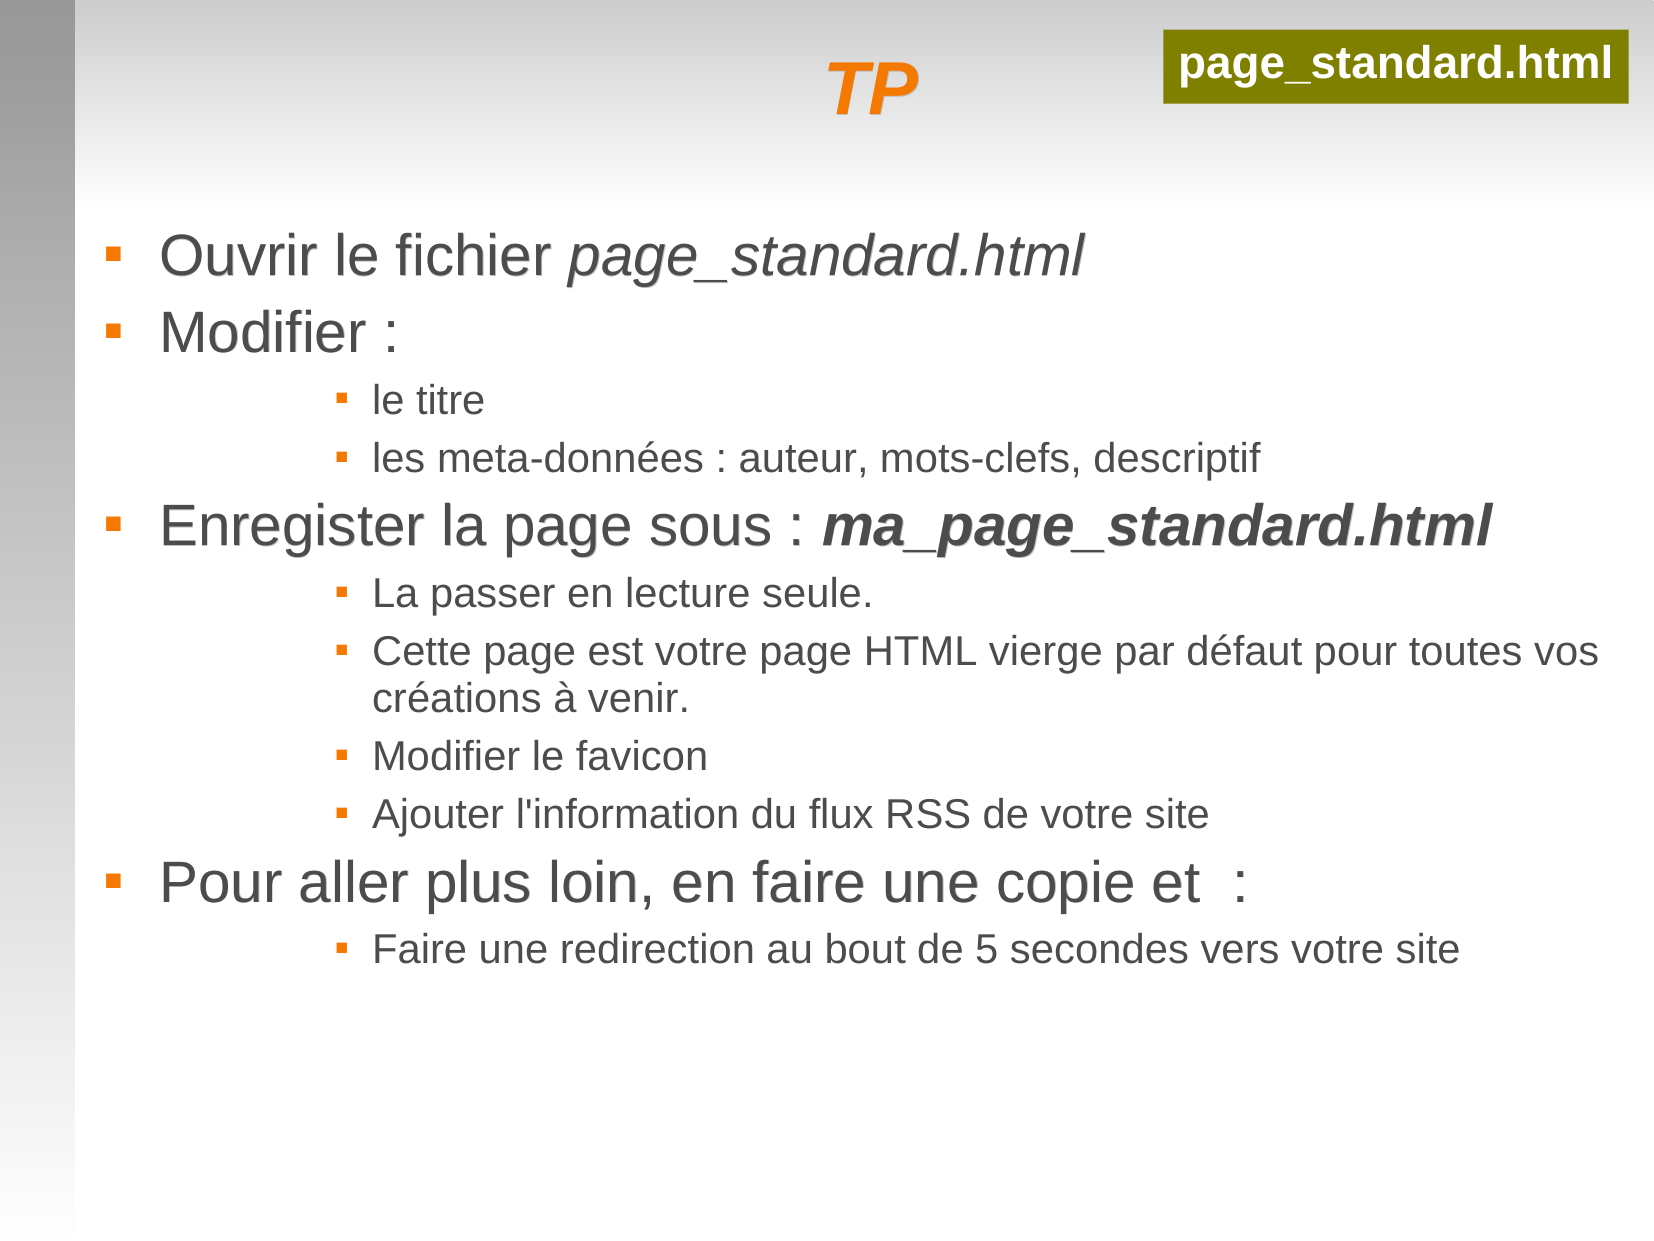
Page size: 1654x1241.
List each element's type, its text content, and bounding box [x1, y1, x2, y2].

text_box page_standard.html [1163, 29, 1629, 104]
title TP [88, 0, 1654, 178]
list Ouvrir le fichier page_standard.html Modifier : le titre les meta-données : auteur, mots-clefs, descriptif Enregister la page sous : ma_page_standard.html La passer en lecture seule. Cette page est votre page HTML vierge par défaut pour toutes vos créations à venir. Modifier le favicon Ajouter l'information du flux RSS de votre site Pour aller plus loin, en faire une copie et : Faire une redirection au bout de 5 secondes vers votre site [88, 222, 1654, 1153]
